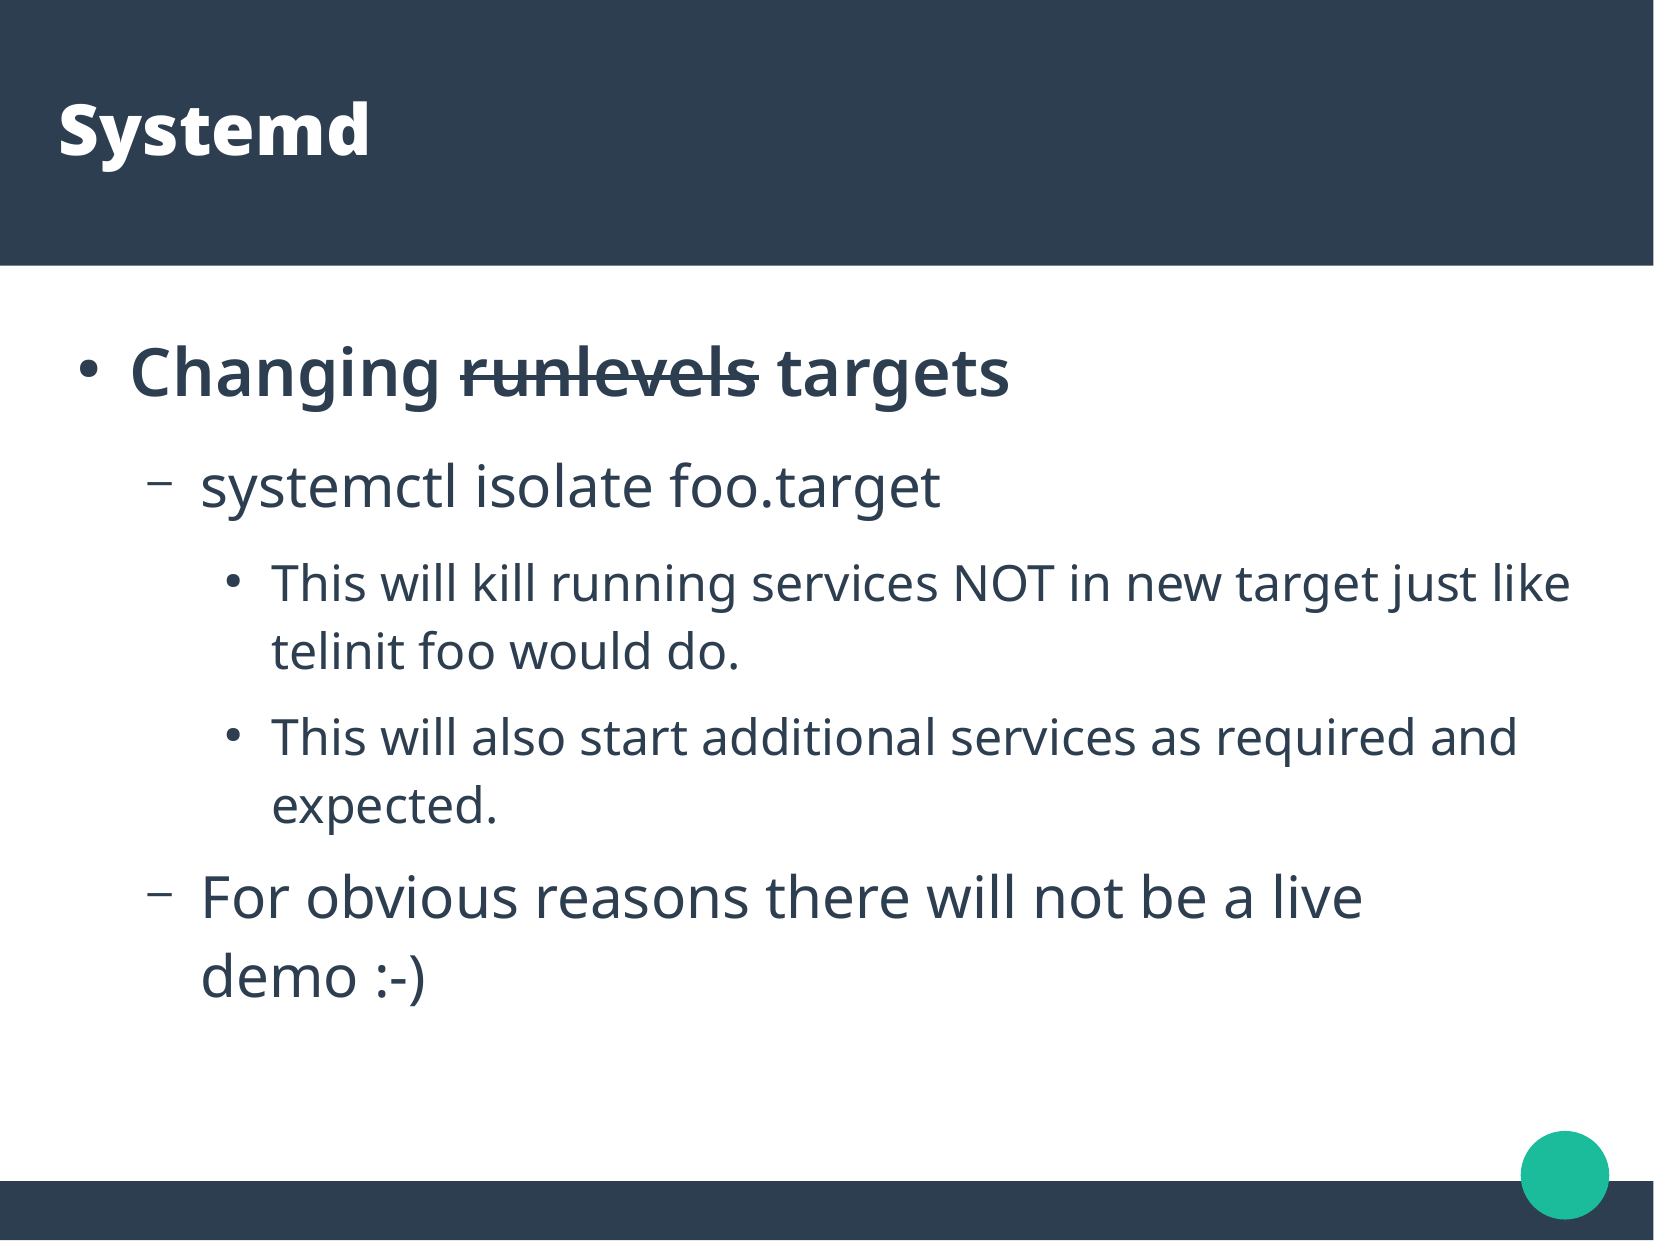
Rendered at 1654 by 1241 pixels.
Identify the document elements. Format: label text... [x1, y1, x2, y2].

title Systemd [59, 49, 1595, 207]
list Changing runlevels targets systemctl isolate foo.target This will kill running services NOT in new target just like telinit foo would do. This will also start additional services as required and expected. For obvious reasons there will not be a live demo :-) [59, 324, 1595, 1152]
